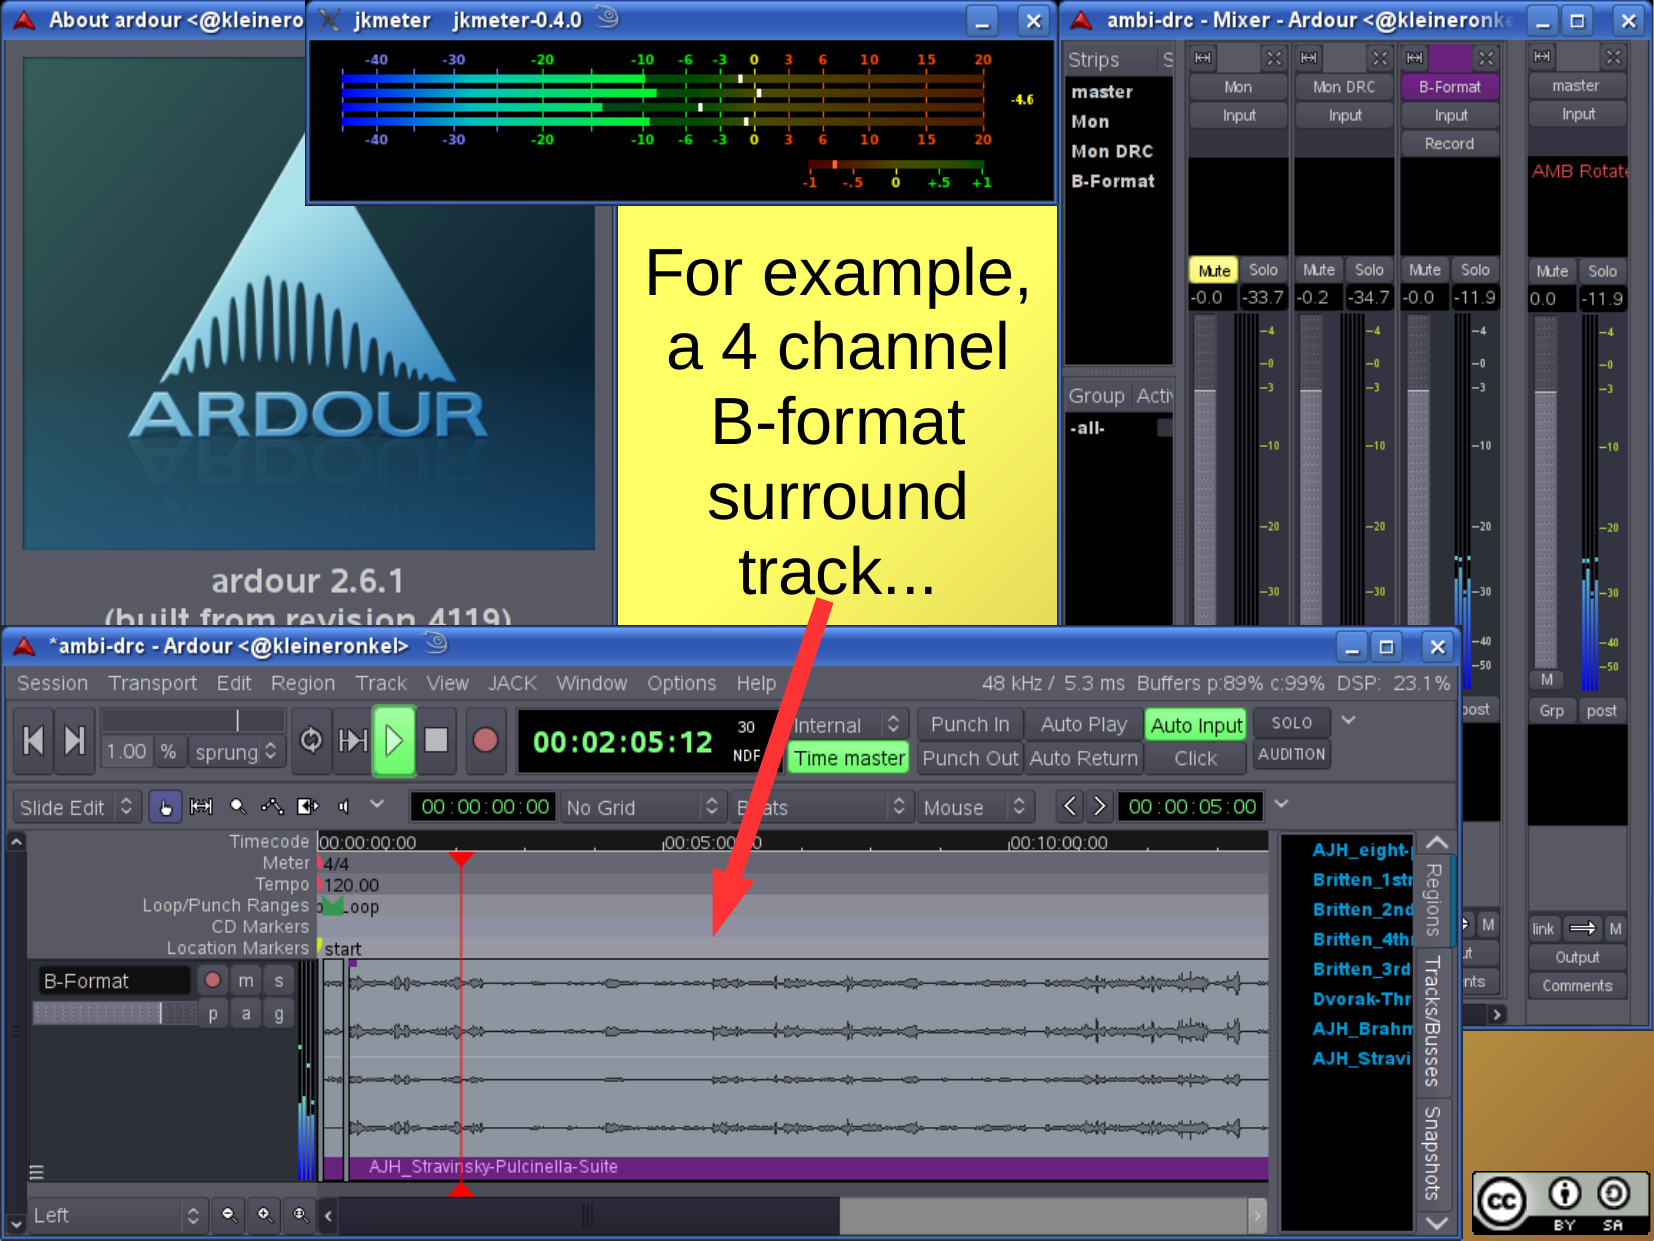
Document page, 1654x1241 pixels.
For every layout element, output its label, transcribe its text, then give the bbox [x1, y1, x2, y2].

picture [1472, 1171, 1651, 1235]
picture [0, 0, 1654, 1241]
text_box For example, a 4 channel B-format surround track... [632, 215, 1045, 628]
